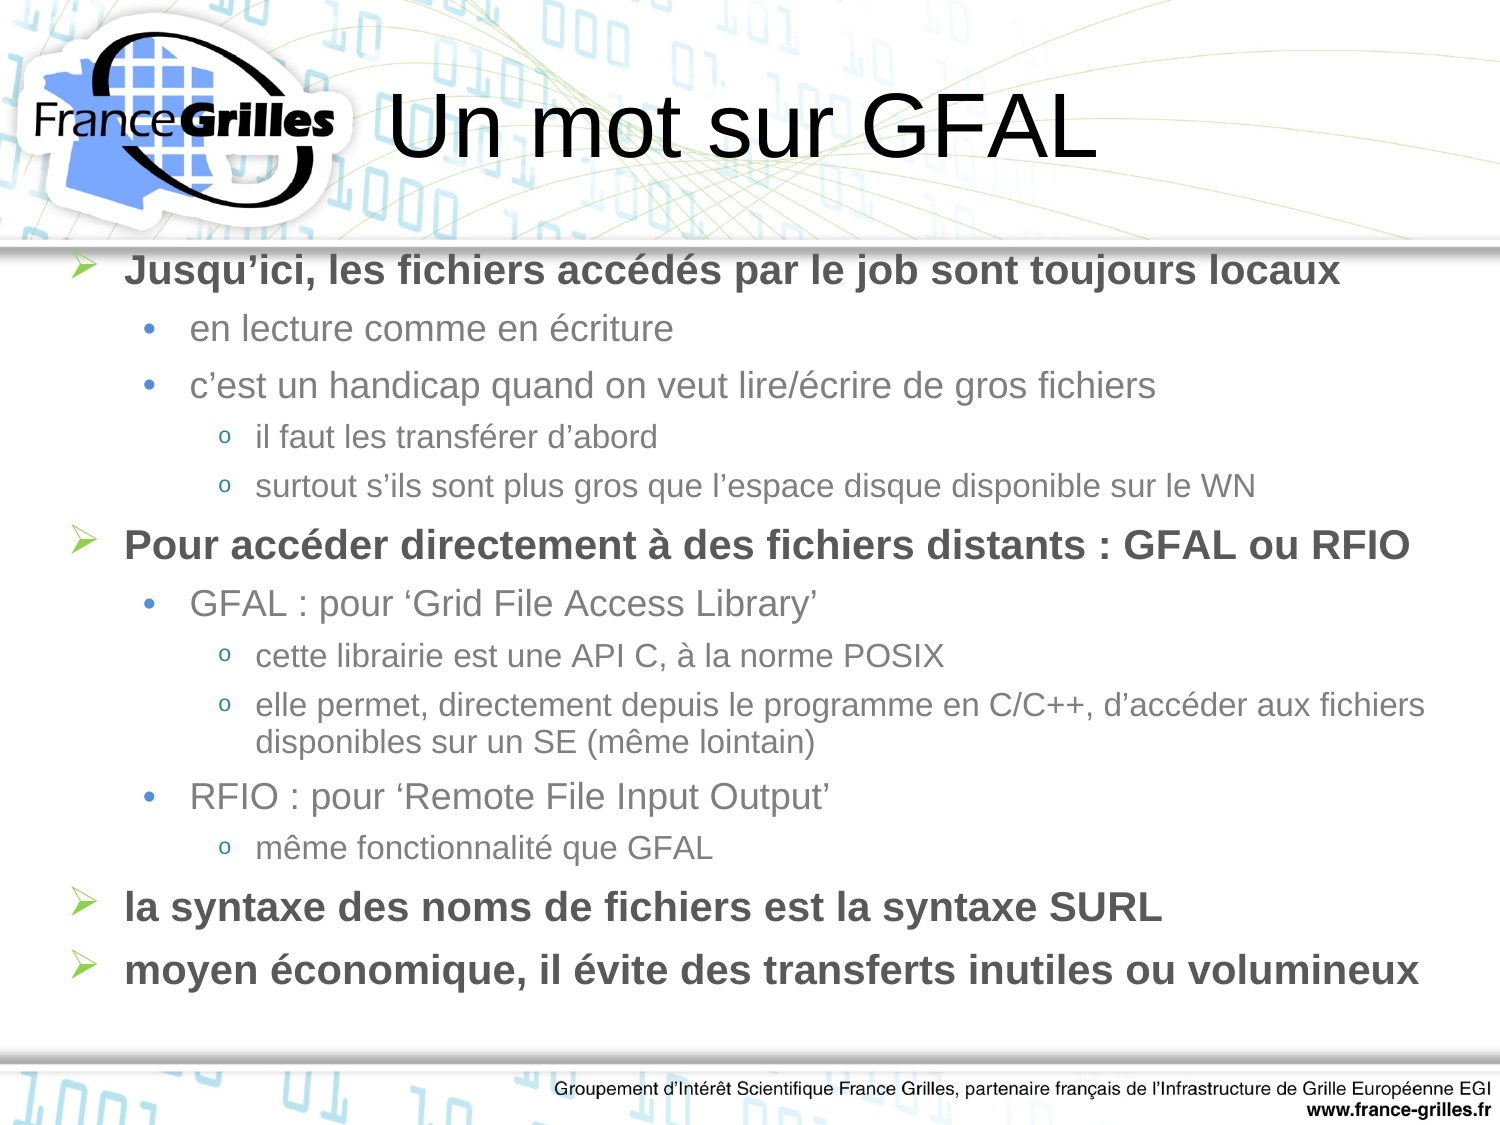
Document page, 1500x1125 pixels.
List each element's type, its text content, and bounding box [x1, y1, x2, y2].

picture [0, 0, 1500, 1125]
title Un mot sur GFAL [372, 7, 1459, 238]
list Jusqu’ici, les fichiers accédés par le job sont toujours locaux en lecture comme en écriture c’est un handicap quand on veut lire/écrire de gros fichiers il faut les transférer d’abord surtout s’ils sont plus gros que l’espace disque disponible sur le WN Pour accéder directement à des fichiers distants : GFAL ou RFIO GFAL : pour ‘Grid File Access Library’ cette librairie est une API C, à la norme POSIX elle permet, directement depuis le programme en C/C++, d’accéder aux fichiers disponibles sur un SE (même lointain) RFIO : pour ‘Remote File Input Output’ même fonctionnalité que GFAL la syntaxe des noms de fichiers est la syntaxe SURL moyen économique, il évite des transferts inutiles ou volumineux [53, 238, 1459, 1075]
